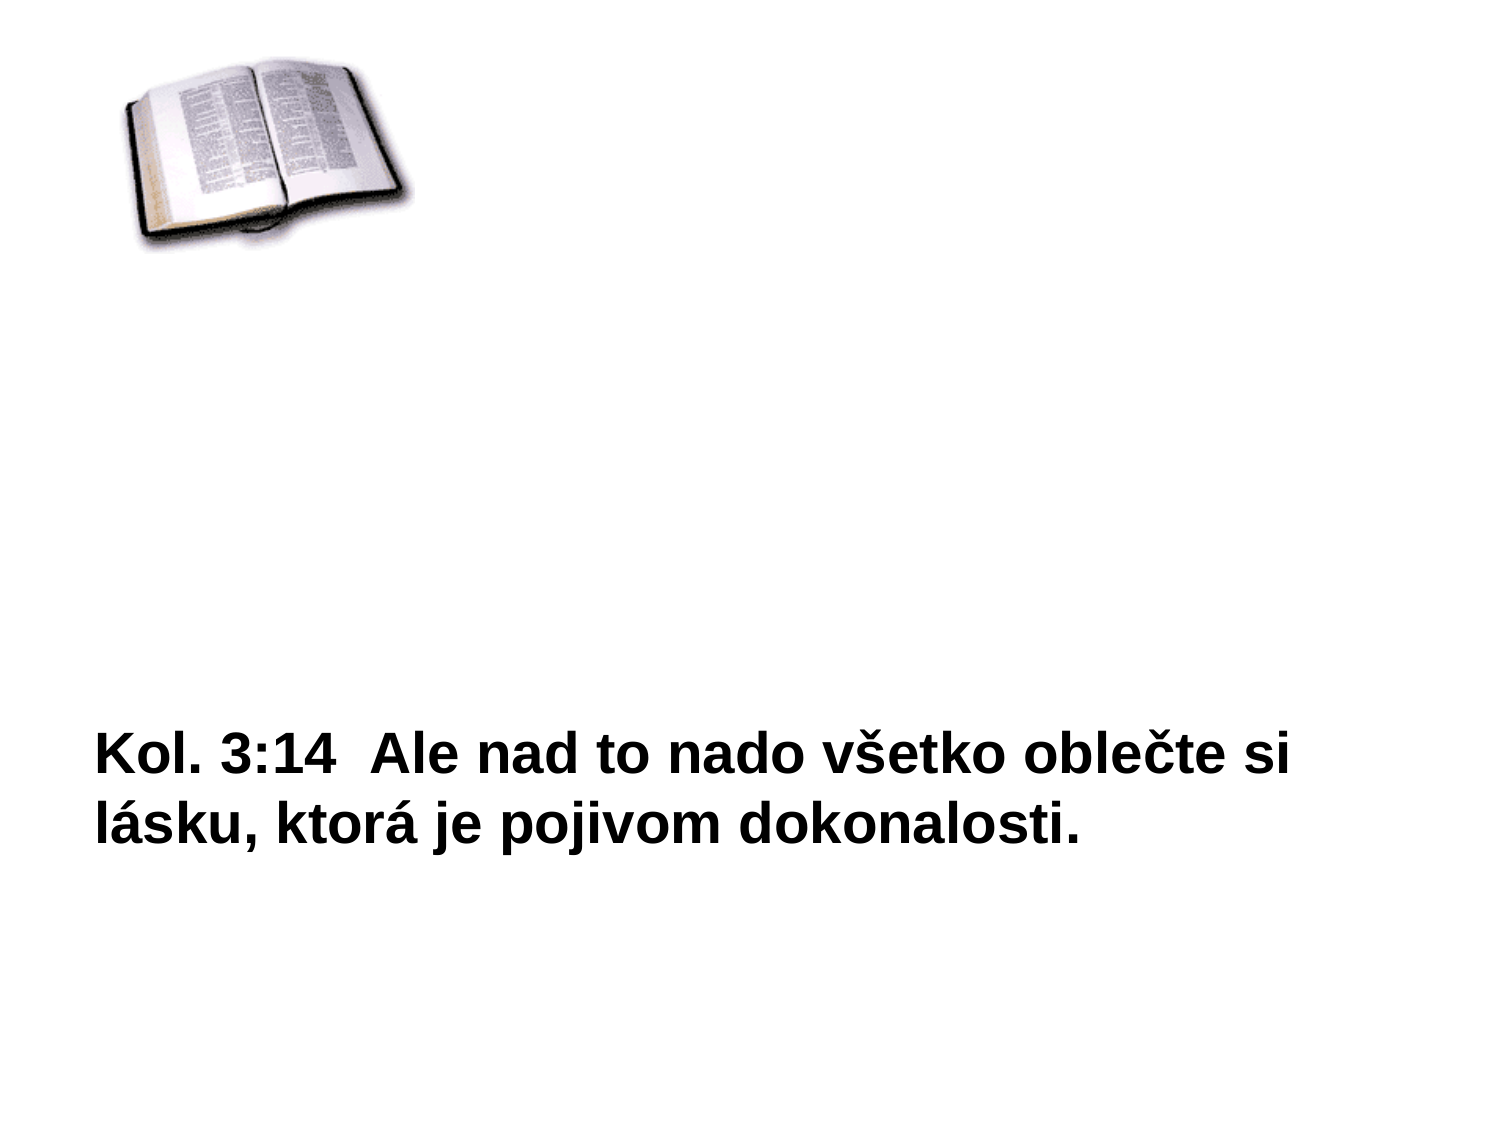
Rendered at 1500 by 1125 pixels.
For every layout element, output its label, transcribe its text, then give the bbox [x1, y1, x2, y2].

picture [112, 49, 415, 254]
list Kol. 3:14 Ale nad to nado všetko oblečte si lásku, ktorá je pojivom dokonalosti. [79, 707, 1430, 1034]
